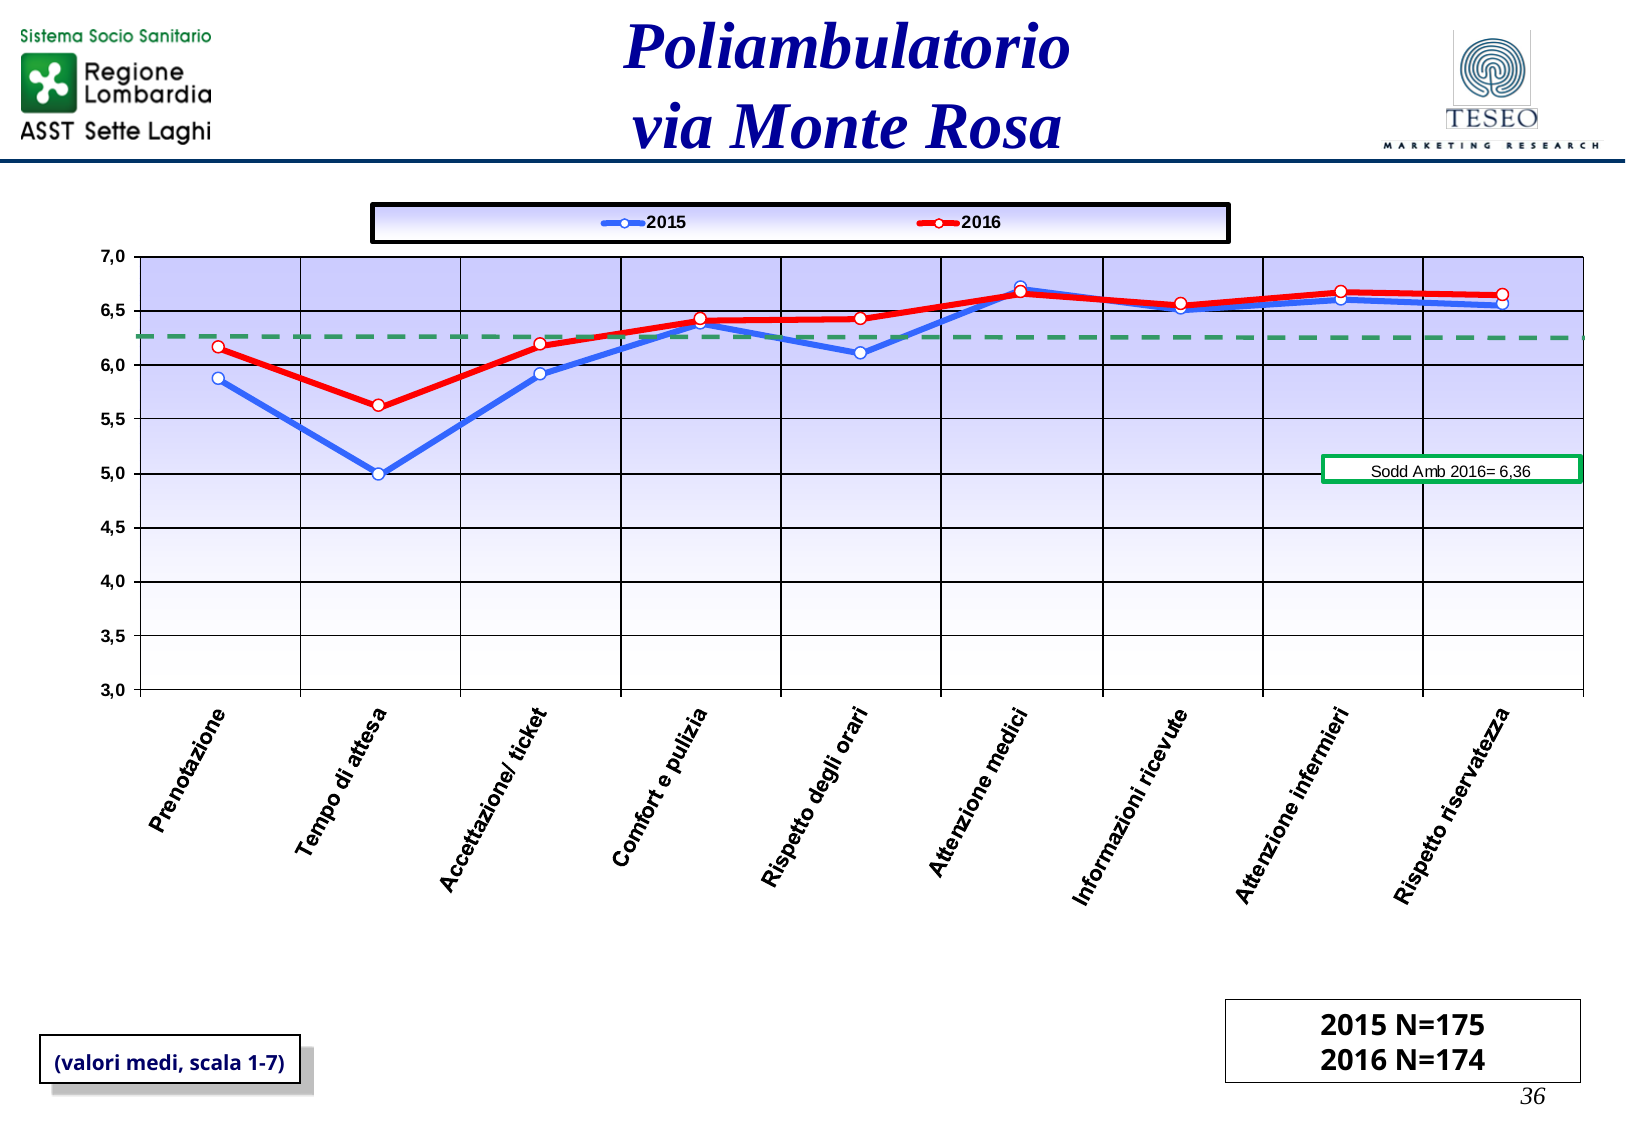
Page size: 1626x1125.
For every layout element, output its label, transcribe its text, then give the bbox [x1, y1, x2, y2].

picture [21, 26, 211, 148]
picture [1381, 30, 1604, 149]
text_box Poliambulatorio via Monte Rosa [304, 18, 1392, 144]
picture [28, 193, 1597, 1083]
